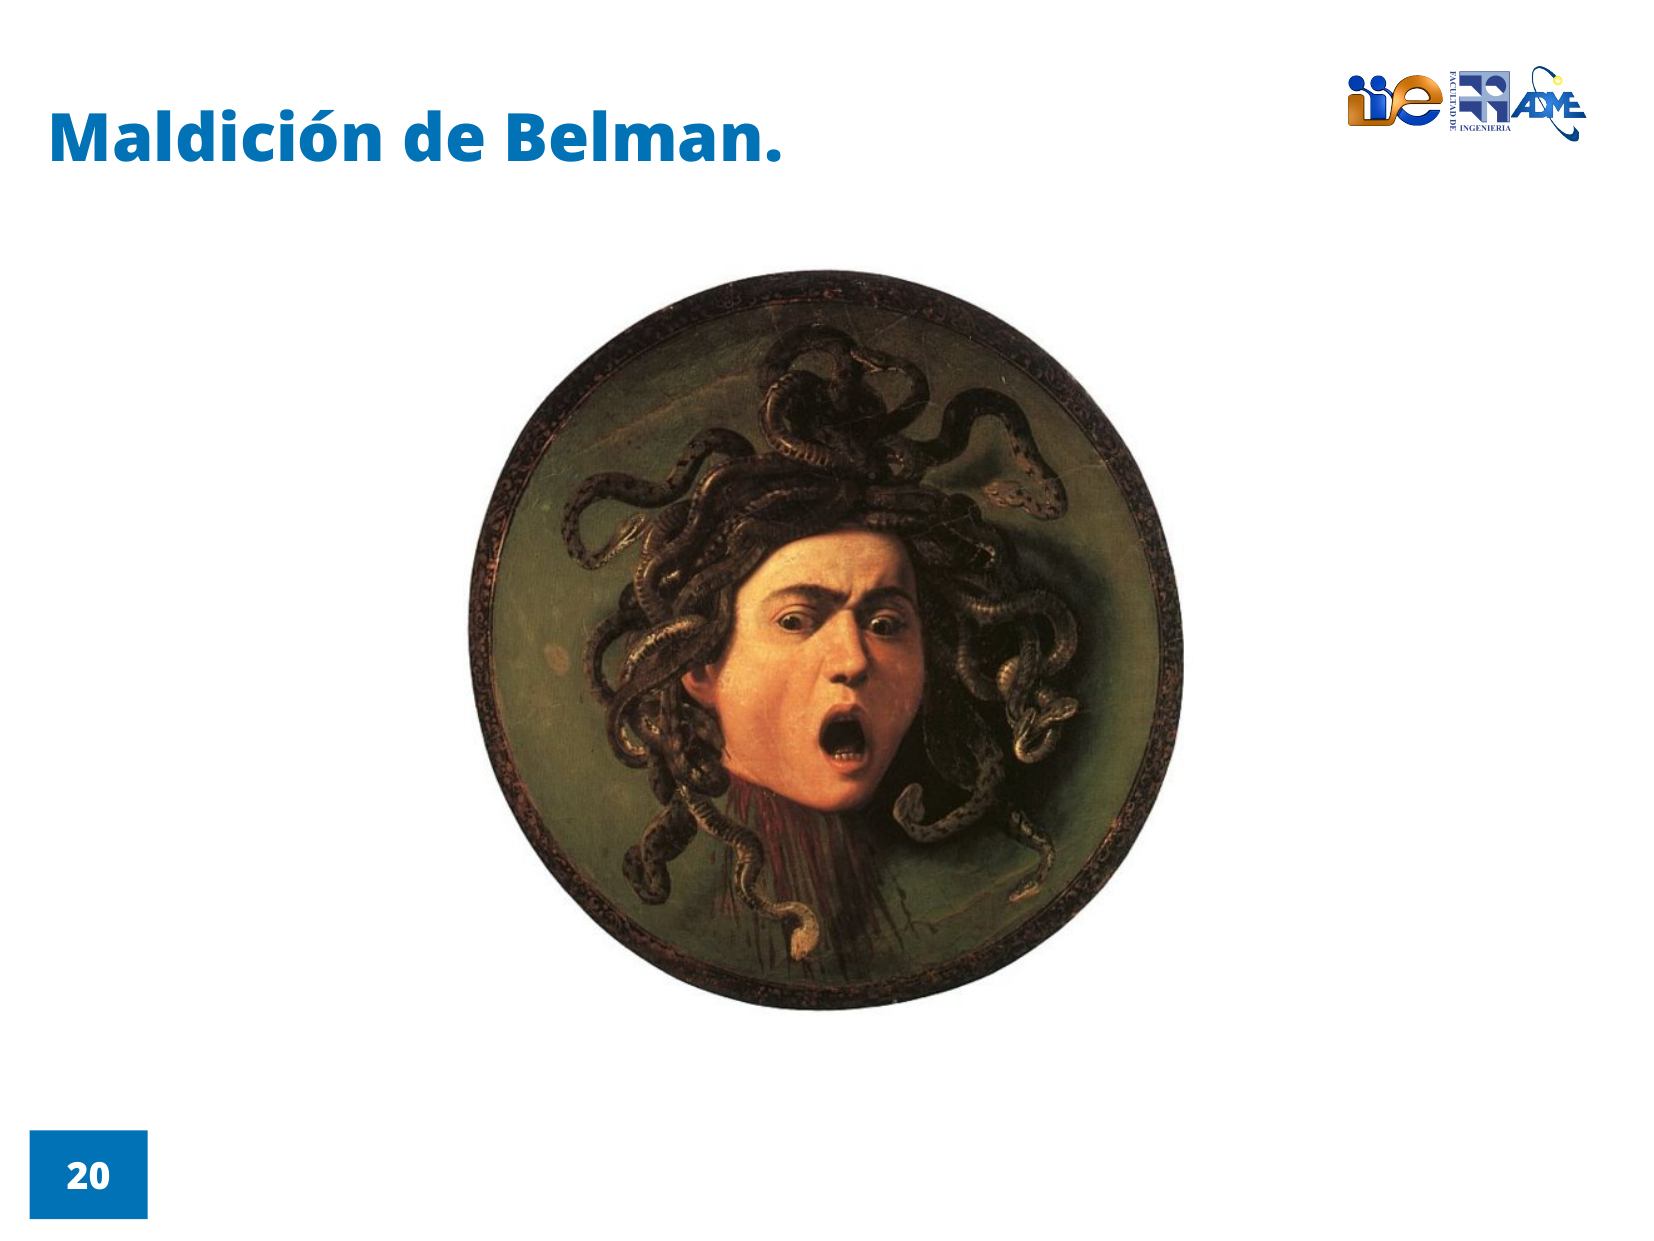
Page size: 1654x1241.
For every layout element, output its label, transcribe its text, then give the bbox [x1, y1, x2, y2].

picture [1460, 66, 1589, 143]
picture [463, 265, 1194, 1016]
title Maldición de Belman. [47, 33, 1460, 182]
